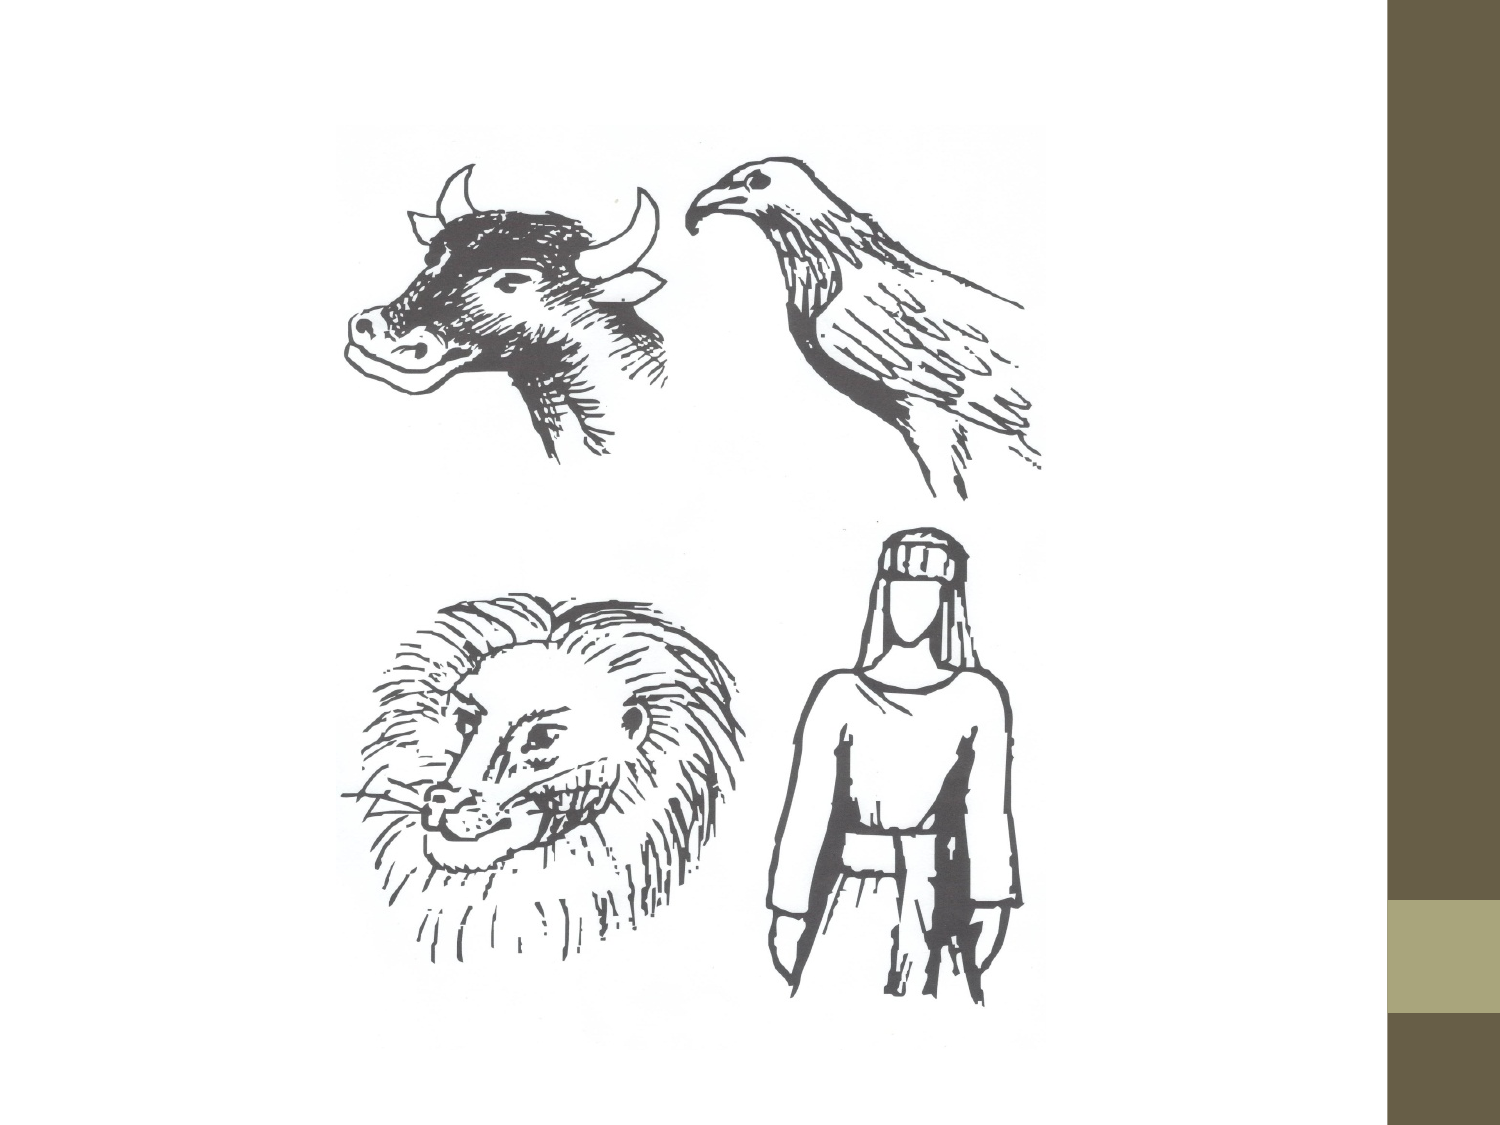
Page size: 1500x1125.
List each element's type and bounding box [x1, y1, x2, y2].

picture [336, 125, 1046, 1051]
